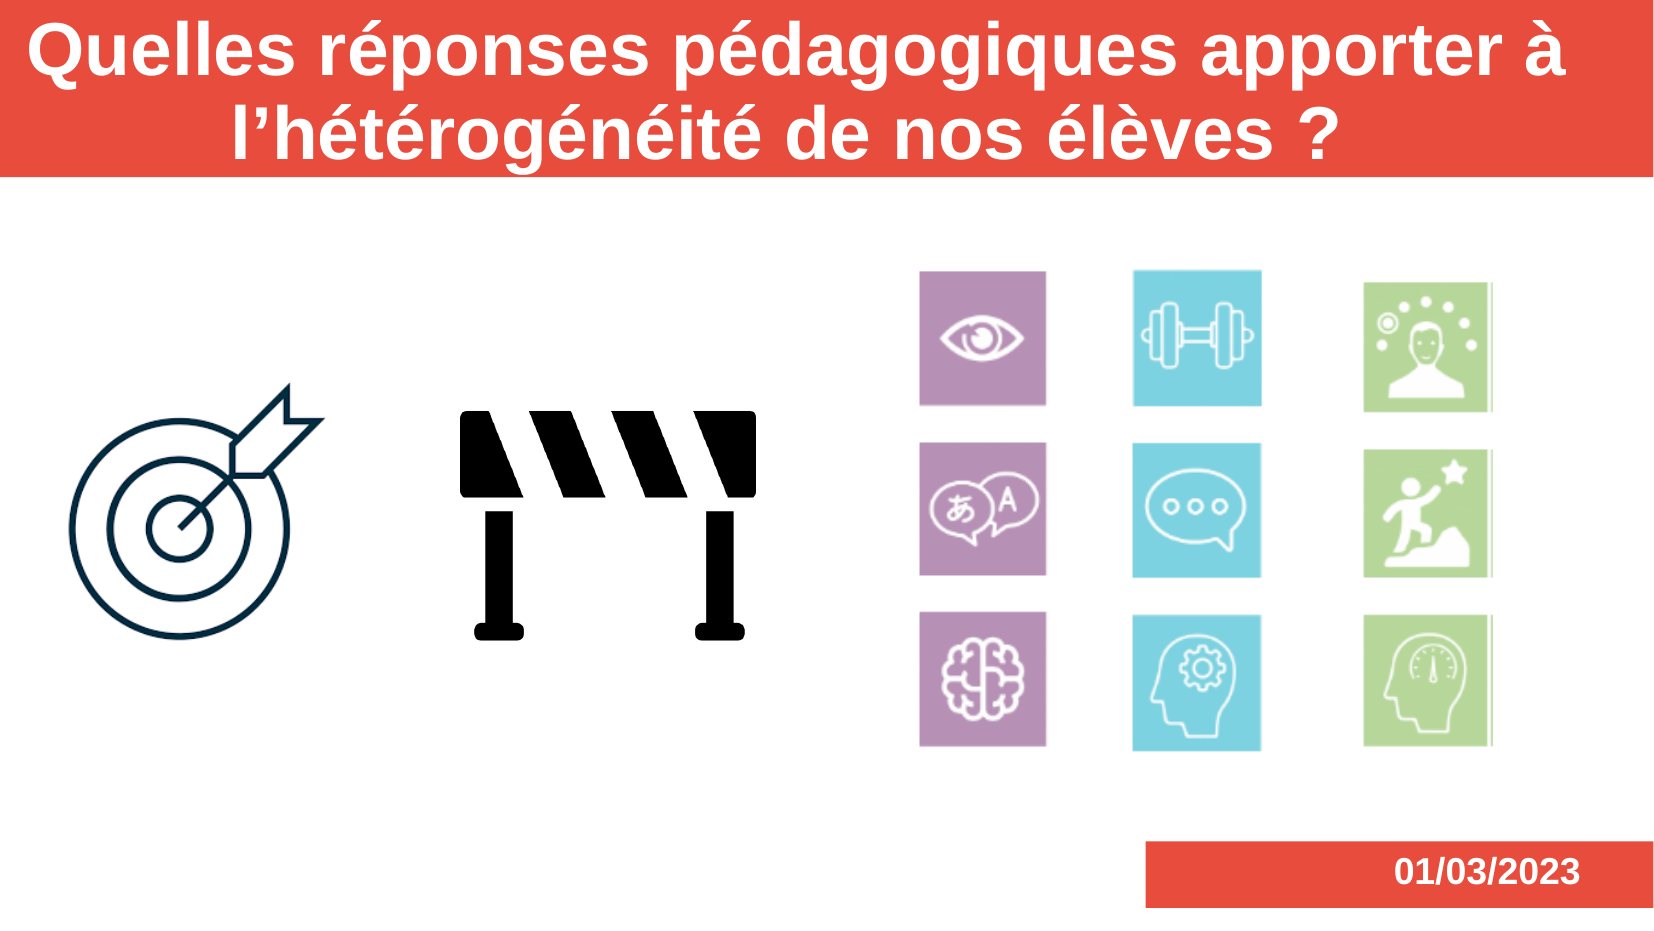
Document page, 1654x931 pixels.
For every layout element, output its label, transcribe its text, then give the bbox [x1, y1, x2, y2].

picture [1122, 259, 1264, 761]
picture [460, 377, 756, 674]
picture [1357, 271, 1493, 768]
picture [909, 259, 1050, 755]
picture [59, 377, 331, 650]
text_box Quelles réponses pédagogiques apporter à l’hétérogénéité de nos élèves ? [0, 0, 1654, 183]
